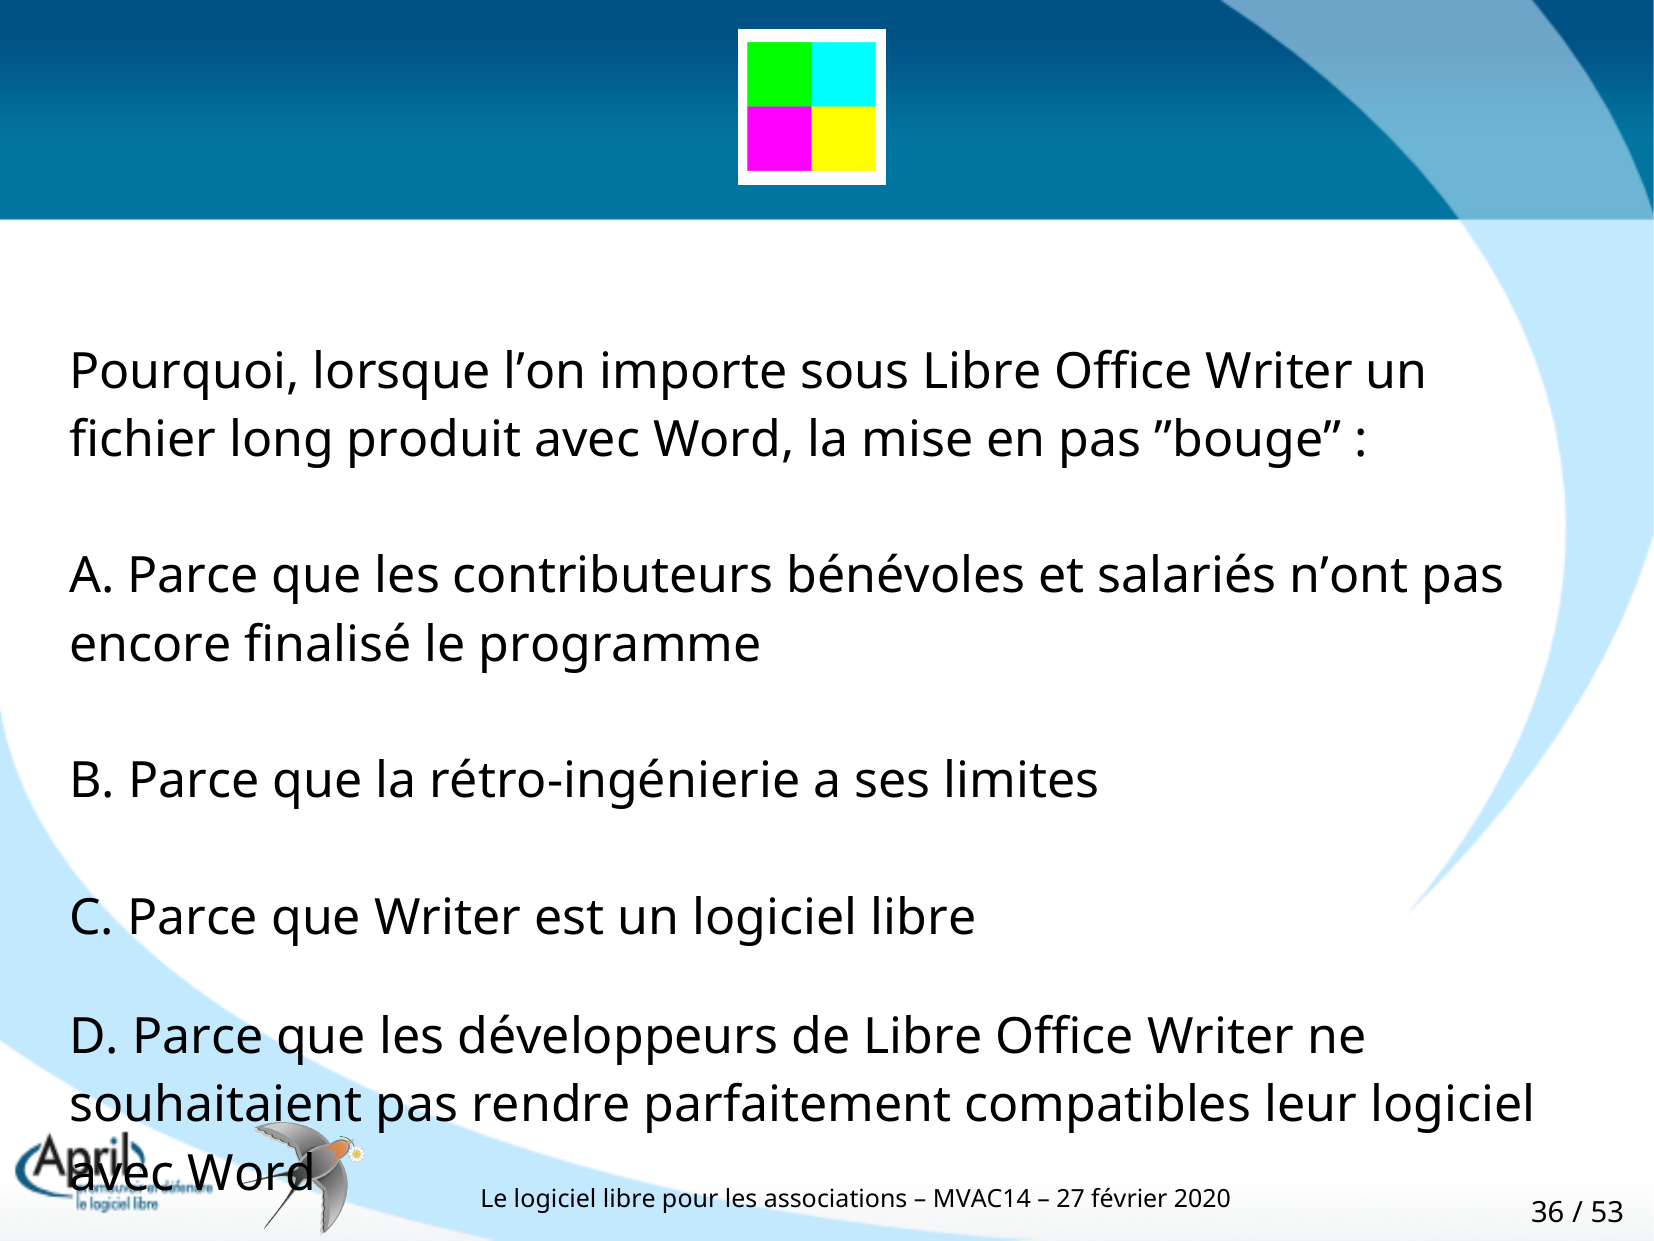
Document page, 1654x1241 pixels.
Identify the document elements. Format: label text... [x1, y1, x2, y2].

picture [0, 0, 1654, 1241]
text_box Pourquoi, lorsque l’on importe sous Libre Office Writer un fichier long produit avec Word, la mise en pas ”bouge” : A. Parce que les contributeurs bénévoles et salariés n’ont pas encore finalisé le programme B. Parce que la rétro-ingénierie a ses limites C. Parce que Writer est un logiciel libre D. Parce que les développeurs de Libre Office Writer ne souhaitaient pas rendre parfaitement compatibles leur logiciel avec Word [54, 327, 1595, 1241]
picture [1595, 1211, 1602, 1220]
